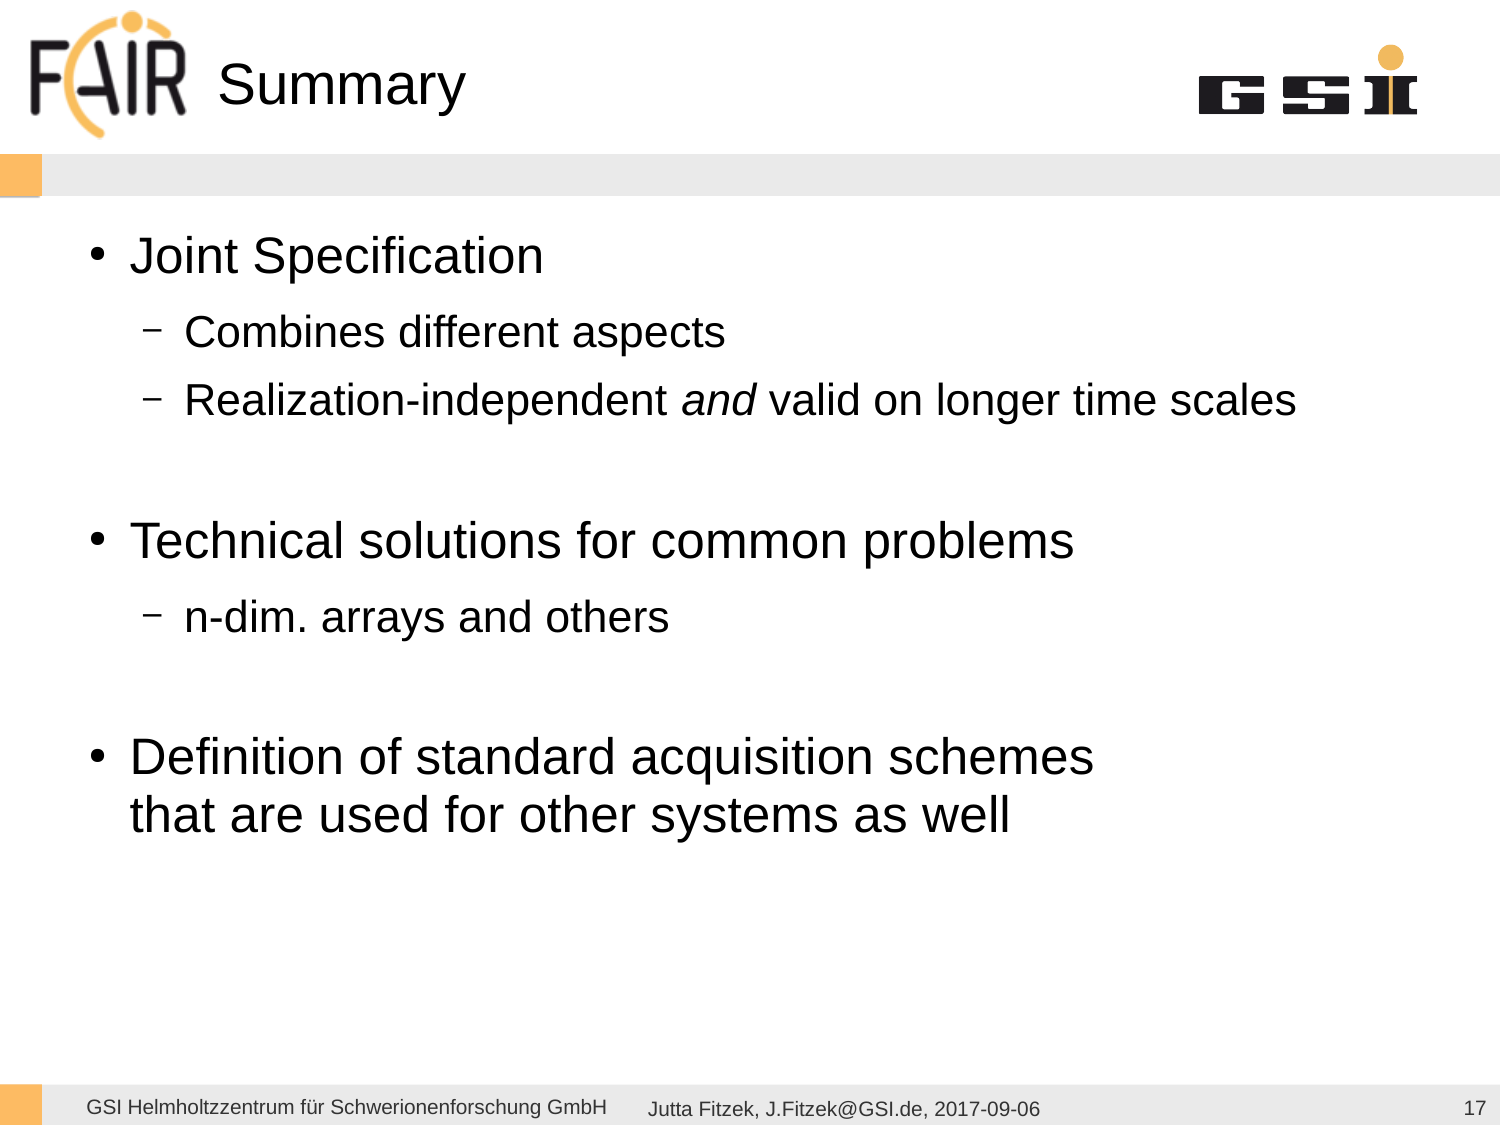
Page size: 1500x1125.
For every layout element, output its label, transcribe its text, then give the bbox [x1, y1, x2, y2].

list Joint Specification Combines different aspects Realization-independent and valid on longer time scales Technical solutions for common problems n-dim. arrays and others Definition of standard acquisition schemes that are used for other systems as well [75, 226, 1425, 845]
picture [1197, 42, 1419, 117]
title Summary [217, 20, 1109, 147]
picture [30, 9, 187, 141]
